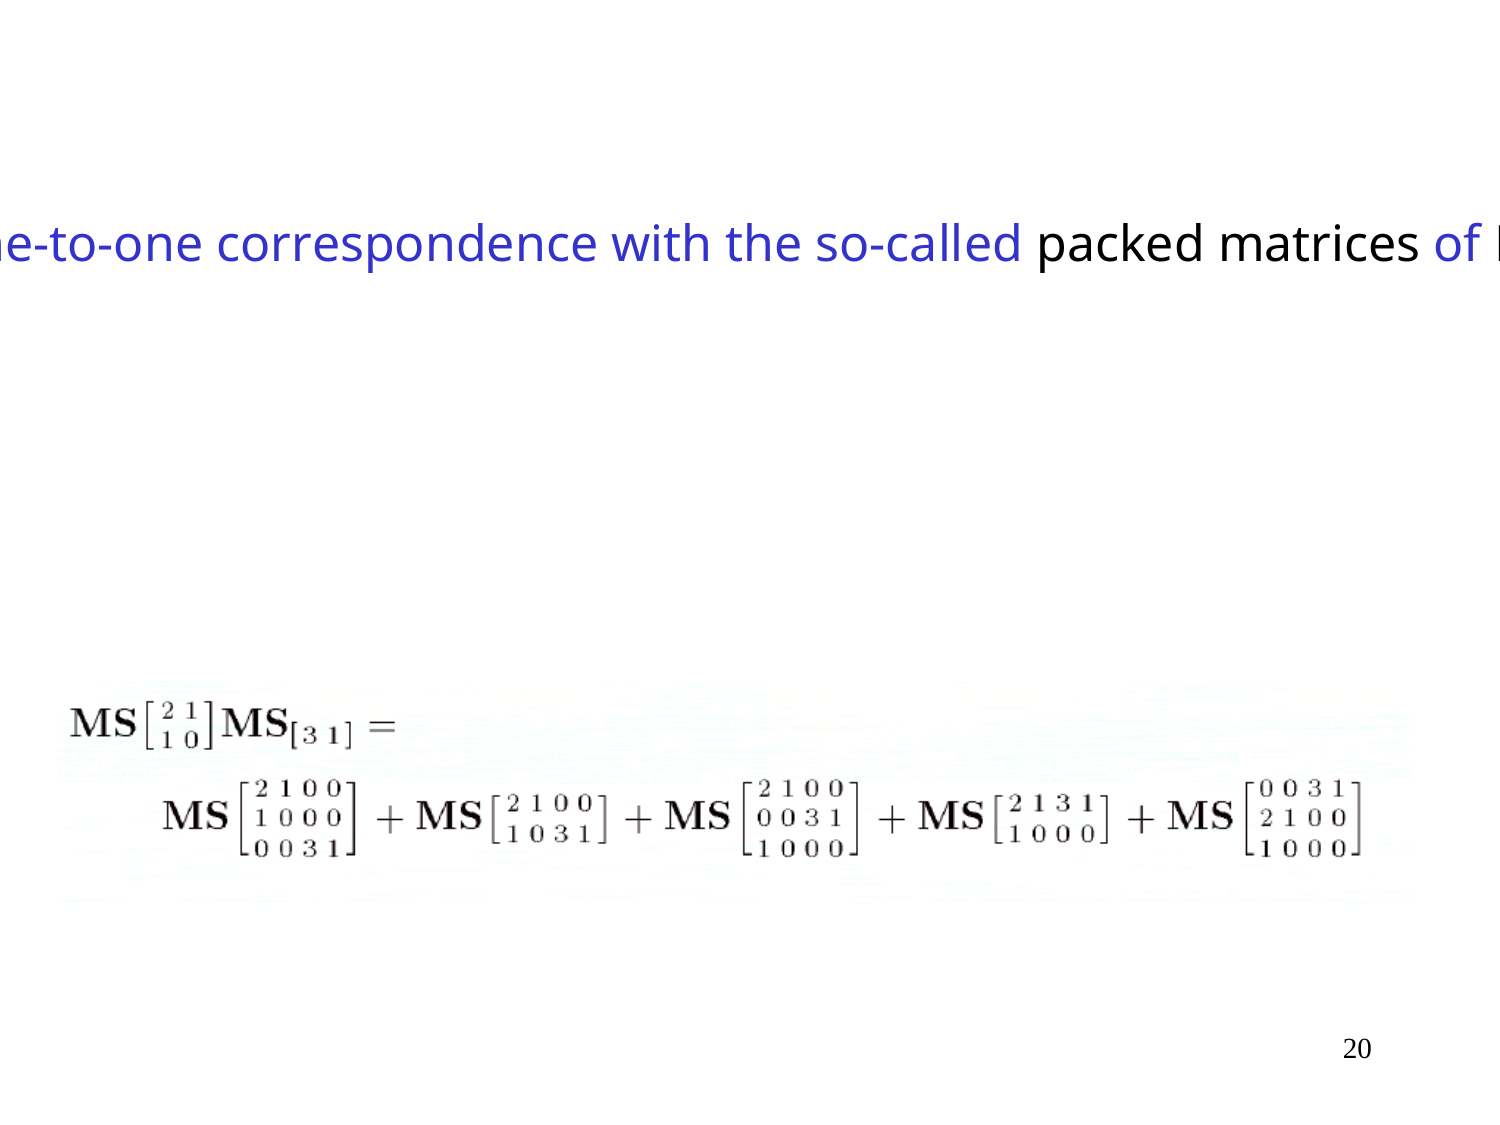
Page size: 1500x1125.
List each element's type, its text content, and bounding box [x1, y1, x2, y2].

picture [57, 681, 1412, 904]
text_box If we concentrate on the multiplicative structure of Ldiag, we remark that the objects are in one-to-one correspondence with the so-called packed matrices of NCSFVI (Hopf algebra MQSym), but the product of MQSym is given (w.r.t. a certain basis MS) according to the following example [0, 199, 1500, 352]
